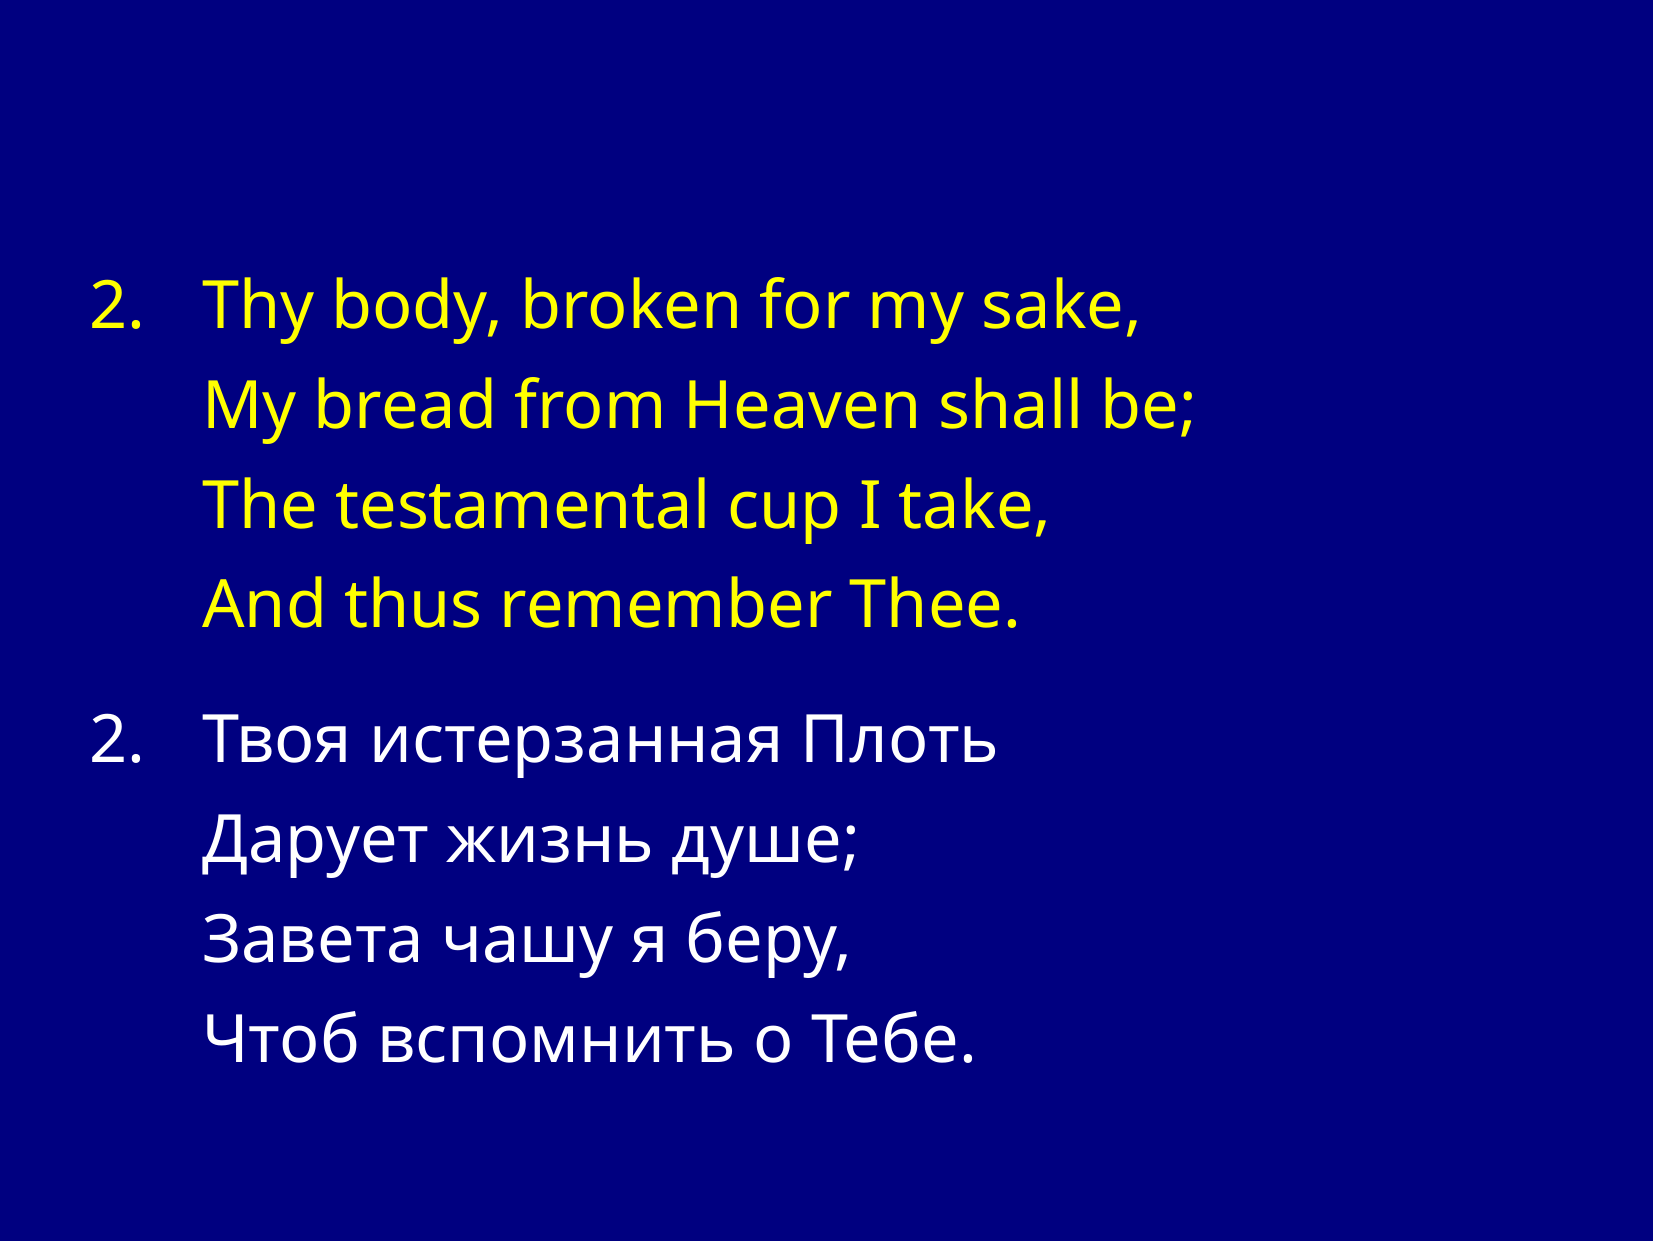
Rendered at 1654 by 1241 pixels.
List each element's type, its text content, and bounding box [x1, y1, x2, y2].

text_box 2. Твоя истерзанная Плоть Дарует жизнь душе; Завета чашу я беру, Чтоб вспомнить о Тебе. [75, 675, 1576, 1163]
text_box 2. Thy body, broken for my sake, My bread from Heaven shall be; The testamental cup I take, And thus remember Thee. [75, 150, 1576, 638]
